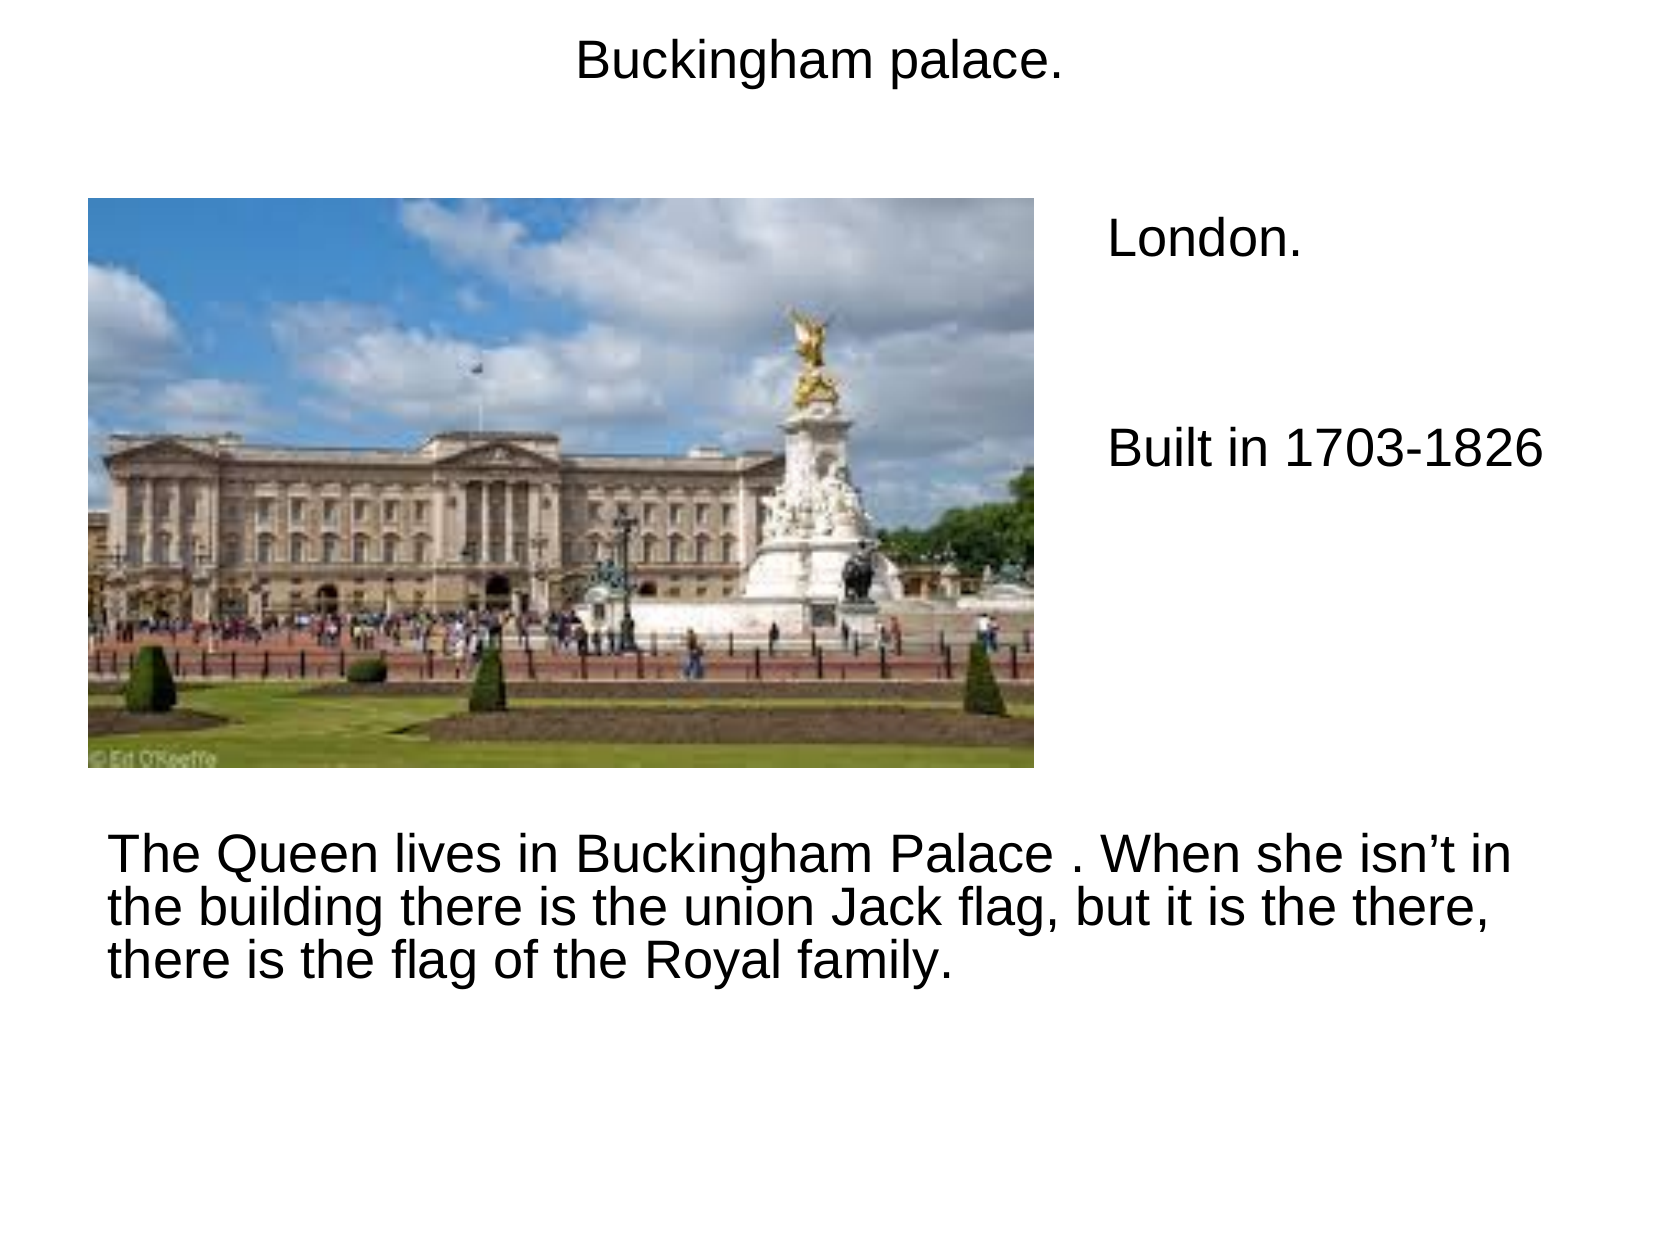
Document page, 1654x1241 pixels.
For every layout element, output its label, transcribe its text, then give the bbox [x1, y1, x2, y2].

text_box The Queen lives in Buckingham Palace . When she isn’t in the building there is the union Jack flag, but it is the there, there is the flag of the Royal family. [93, 823, 1536, 1005]
text_box Buckingham palace. [560, 29, 1507, 105]
text_box London. Built in 1703-1826 [1092, 206, 1595, 493]
picture [88, 198, 1034, 768]
